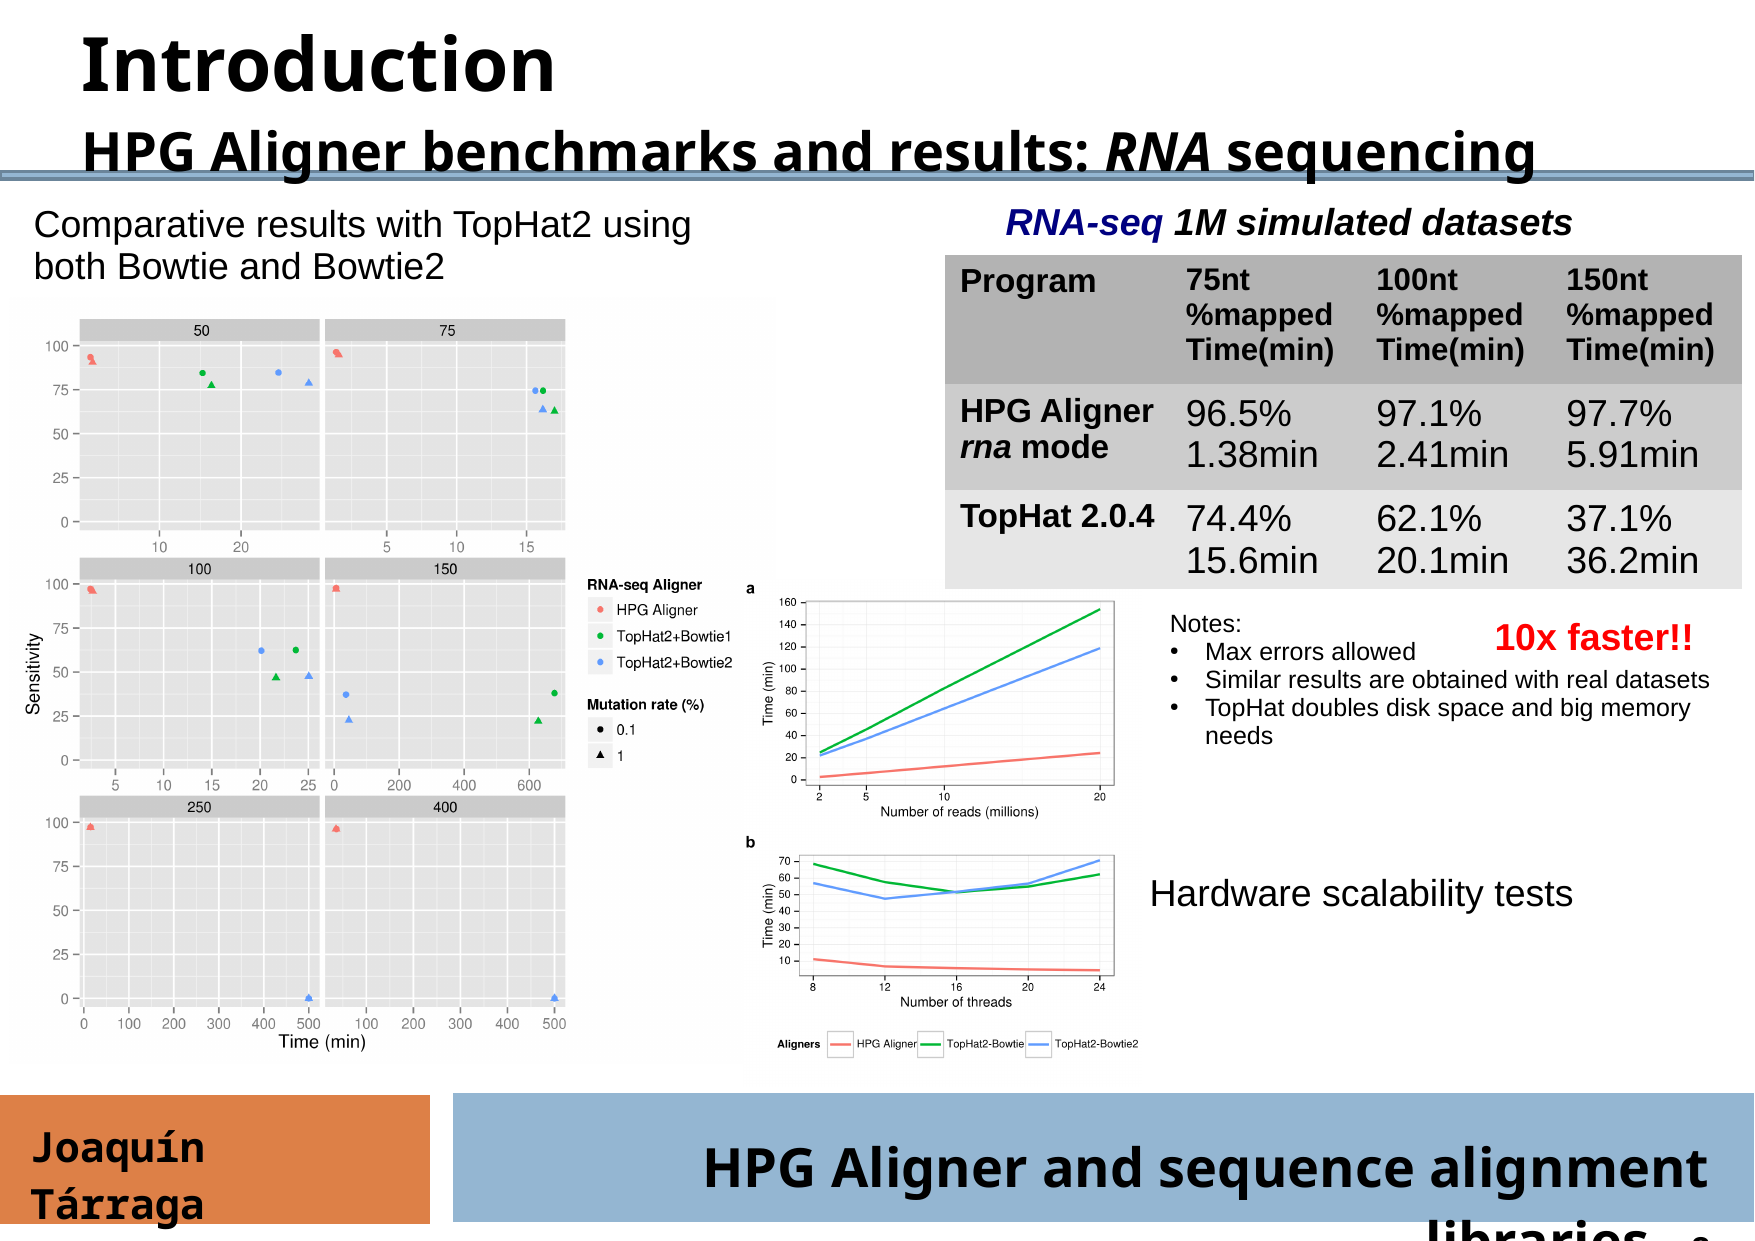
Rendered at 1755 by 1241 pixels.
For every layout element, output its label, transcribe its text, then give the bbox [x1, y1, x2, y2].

text_box Introduction HPG Aligner benchmarks and results: RNA sequencing [67, 3, 1688, 168]
table_cell 62.1% 20.1min [1361, 490, 1552, 589]
text_box HPG Aligner and sequence alignment libraries 8 [480, 1122, 1726, 1239]
table_cell TopHat 2.0.4 [945, 490, 1171, 589]
text_box [1315, 171, 1525, 179]
text_box Hardware scalability tests [1134, 864, 1660, 922]
text_box RNA-seq 1M simulated datasets [990, 193, 1607, 251]
text_box [0, 171, 302, 179]
table_cell 74.4% 15.6min [1171, 490, 1361, 589]
table_header Program [945, 255, 1171, 384]
table_cell 97.1% 2.41min [1361, 384, 1552, 490]
table_header 150nt %mapped Time(min) [1552, 255, 1742, 384]
table_cell 37.1% 36.2min [1552, 490, 1742, 589]
table_cell 96.5% 1.38min [1171, 384, 1361, 490]
picture [9, 297, 1142, 1088]
text_box Joaquín Tárraga jtarraga@cipf.es [15, 1110, 406, 1221]
text_box [308, 171, 1307, 179]
text_box [1531, 171, 1754, 179]
text_box 10x faster!! [1479, 608, 1743, 666]
table_header 75nt %mapped Time(min) [1171, 255, 1361, 384]
table_cell 97.7% 5.91min [1552, 384, 1742, 490]
text_box Comparative results with TopHat2 using both Bowtie and Bowtie2 [18, 196, 709, 296]
table_cell HPG Aligner rna mode [945, 384, 1171, 490]
table_header 100nt %mapped Time(min) [1361, 255, 1552, 384]
text_box Notes: Max errors allowed Similar results are obtained with real datasets TopHat doubles disk space and big memory needs [1155, 602, 1747, 758]
